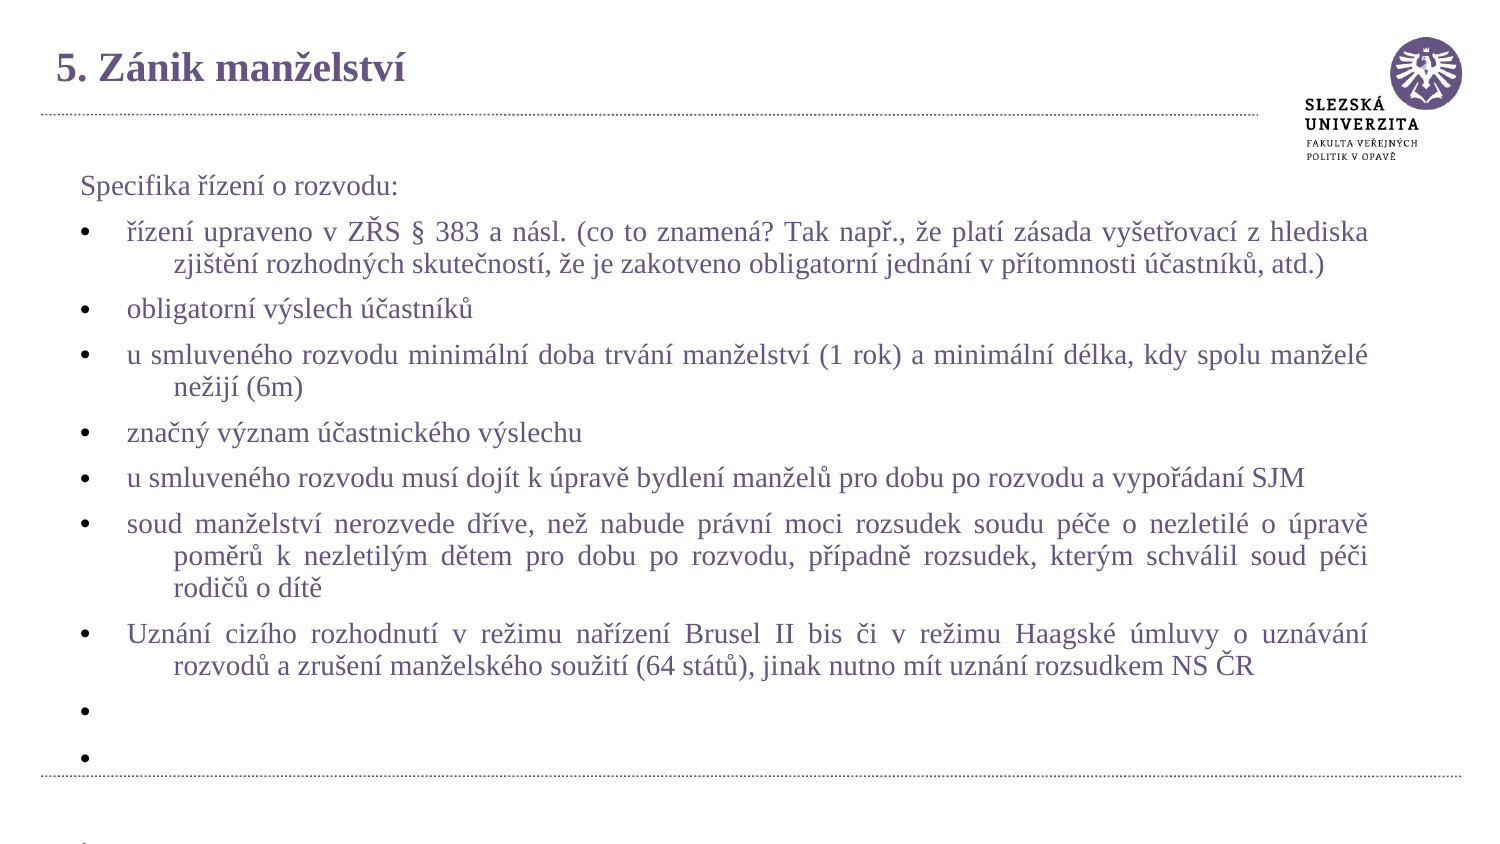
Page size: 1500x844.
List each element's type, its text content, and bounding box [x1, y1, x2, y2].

text_box Specifika řízení o rozvodu: řízení upraveno v ZŘS § 383 a násl. (co to znamená? Tak např., že platí zásada vyšetřovací z hlediska zjištění rozhodných skutečností, že je zakotveno obligatorní jednání v přítomnosti účastníků, atd.) obligatorní výslech účastníků u smluveného rozvodu minimální doba trvání manželství (1 rok) a minimální délka, kdy spolu manželé nežijí (6m) značný význam účastnického výslechu u smluveného rozvodu musí dojít k úpravě bydlení manželů pro dobu po rozvodu a vypořádaní SJM soud manželství nerozvede dříve, než nabude právní moci rozsudek soudu péče o nezletilé o úpravě poměrů k nezletilým dětem pro dobu po rozvodu, případně rozsudek, kterým schválil soud péči rodičů o dítě Uznání cizího rozhodnutí v režimu nařízení Brusel II bis či v režimu Haagské úmluvy o uznávání rozvodů a zrušení manželského soužití (64 států), jinak nutno mít uznání rozsudkem NS ČR [64, 161, 1385, 784]
title 5. Zánik manželství [41, 32, 1220, 116]
